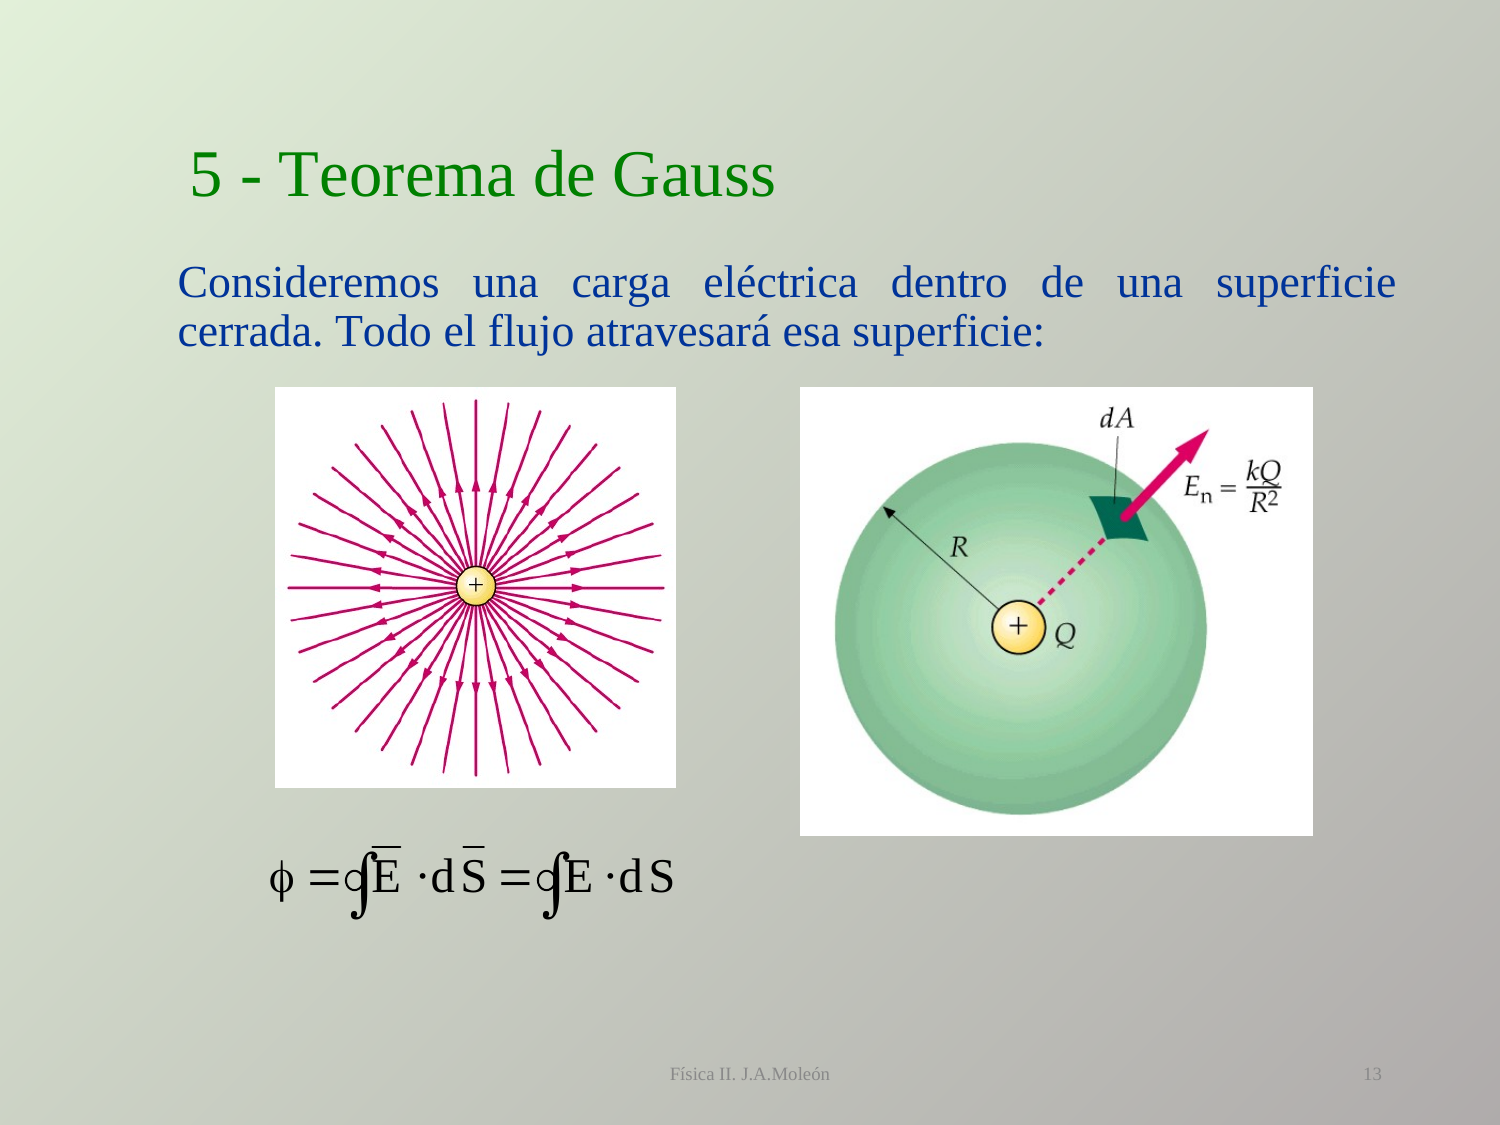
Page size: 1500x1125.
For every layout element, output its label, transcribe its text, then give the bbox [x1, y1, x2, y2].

title 5 - Teorema de Gauss [174, 99, 1238, 249]
list Consideremos una carga eléctrica dentro de una superficie cerrada. Todo el flujo atravesará esa superficie: [162, 249, 1413, 925]
text_box Física II. J.A.Moleón [496, 1042, 1004, 1103]
chart [262, 835, 681, 925]
picture [800, 387, 1313, 836]
picture [275, 387, 676, 788]
text_box <número> [1059, 1042, 1397, 1103]
